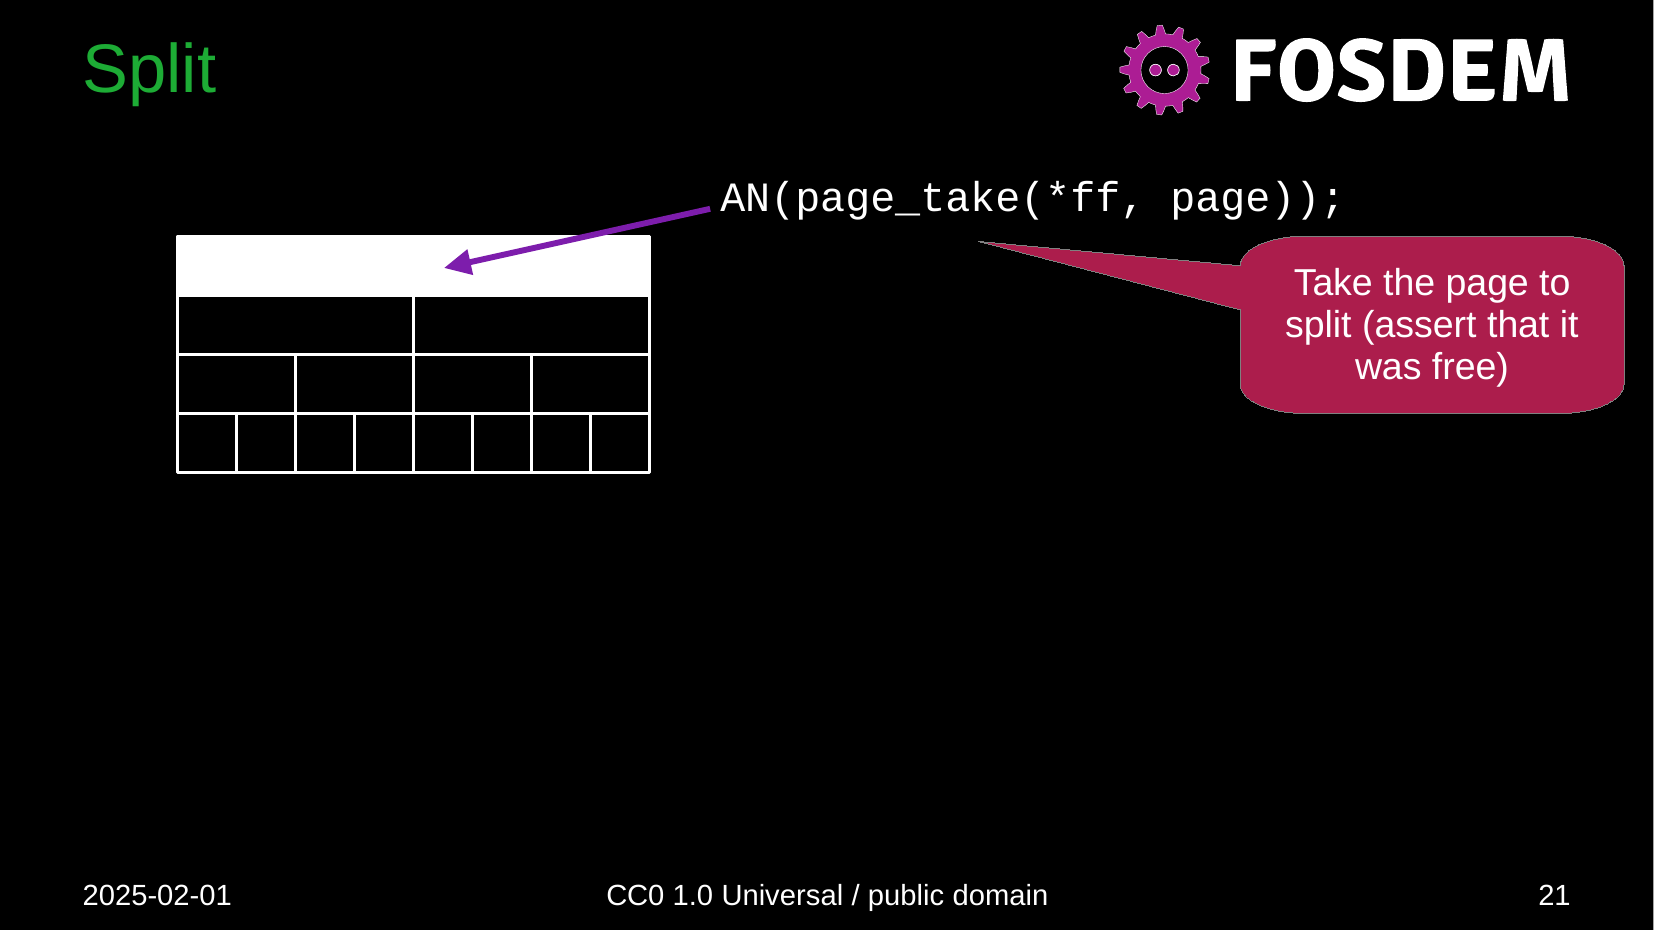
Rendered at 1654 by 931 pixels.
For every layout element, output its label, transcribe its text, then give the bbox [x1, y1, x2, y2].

text_box Take the page to split (assert that it was free) [978, 236, 1625, 414]
text_box [1575, 236, 1595, 240]
list AN(page_take(*ff, page)); while (levels-- > 0) { page <<= 1; AN(page_free(*(--ff), page| 1)); } [649, 177, 1571, 717]
text_box [177, 236, 650, 296]
title Split [82, 30, 1004, 108]
text_box [708, 236, 1595, 532]
